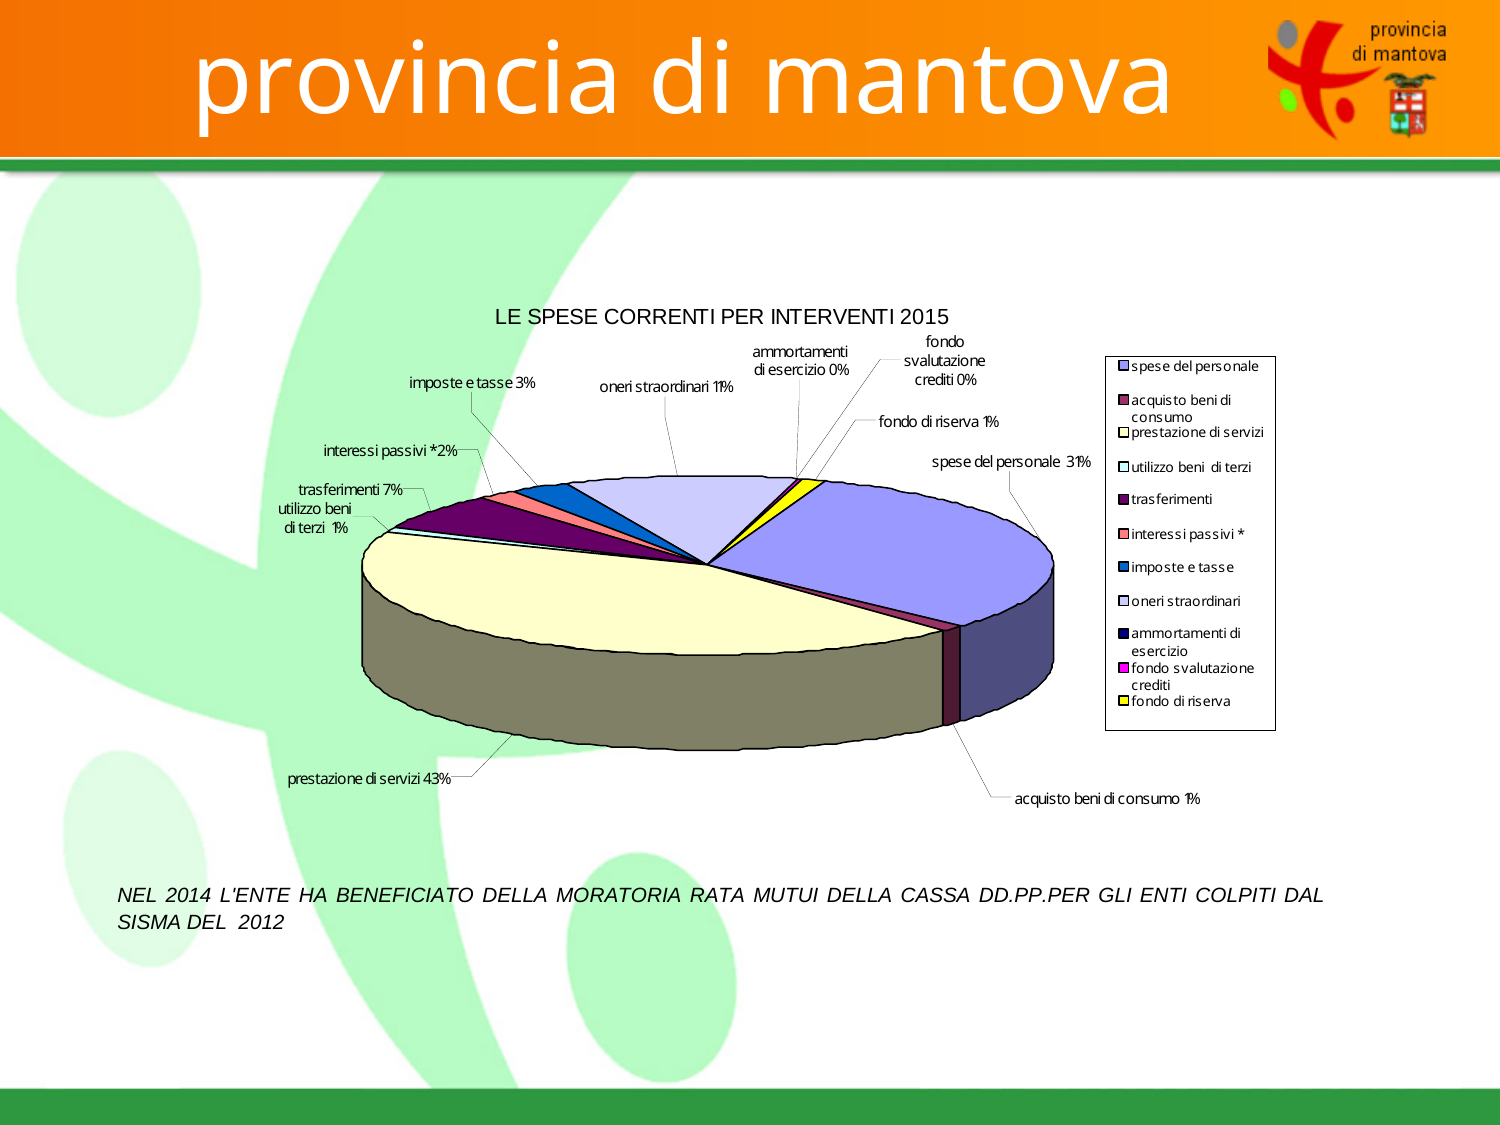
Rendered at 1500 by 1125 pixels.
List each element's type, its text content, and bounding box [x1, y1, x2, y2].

picture [0, 157, 1500, 1125]
text_box provincia di mantova [176, 5, 1205, 142]
picture [1267, 15, 1452, 142]
